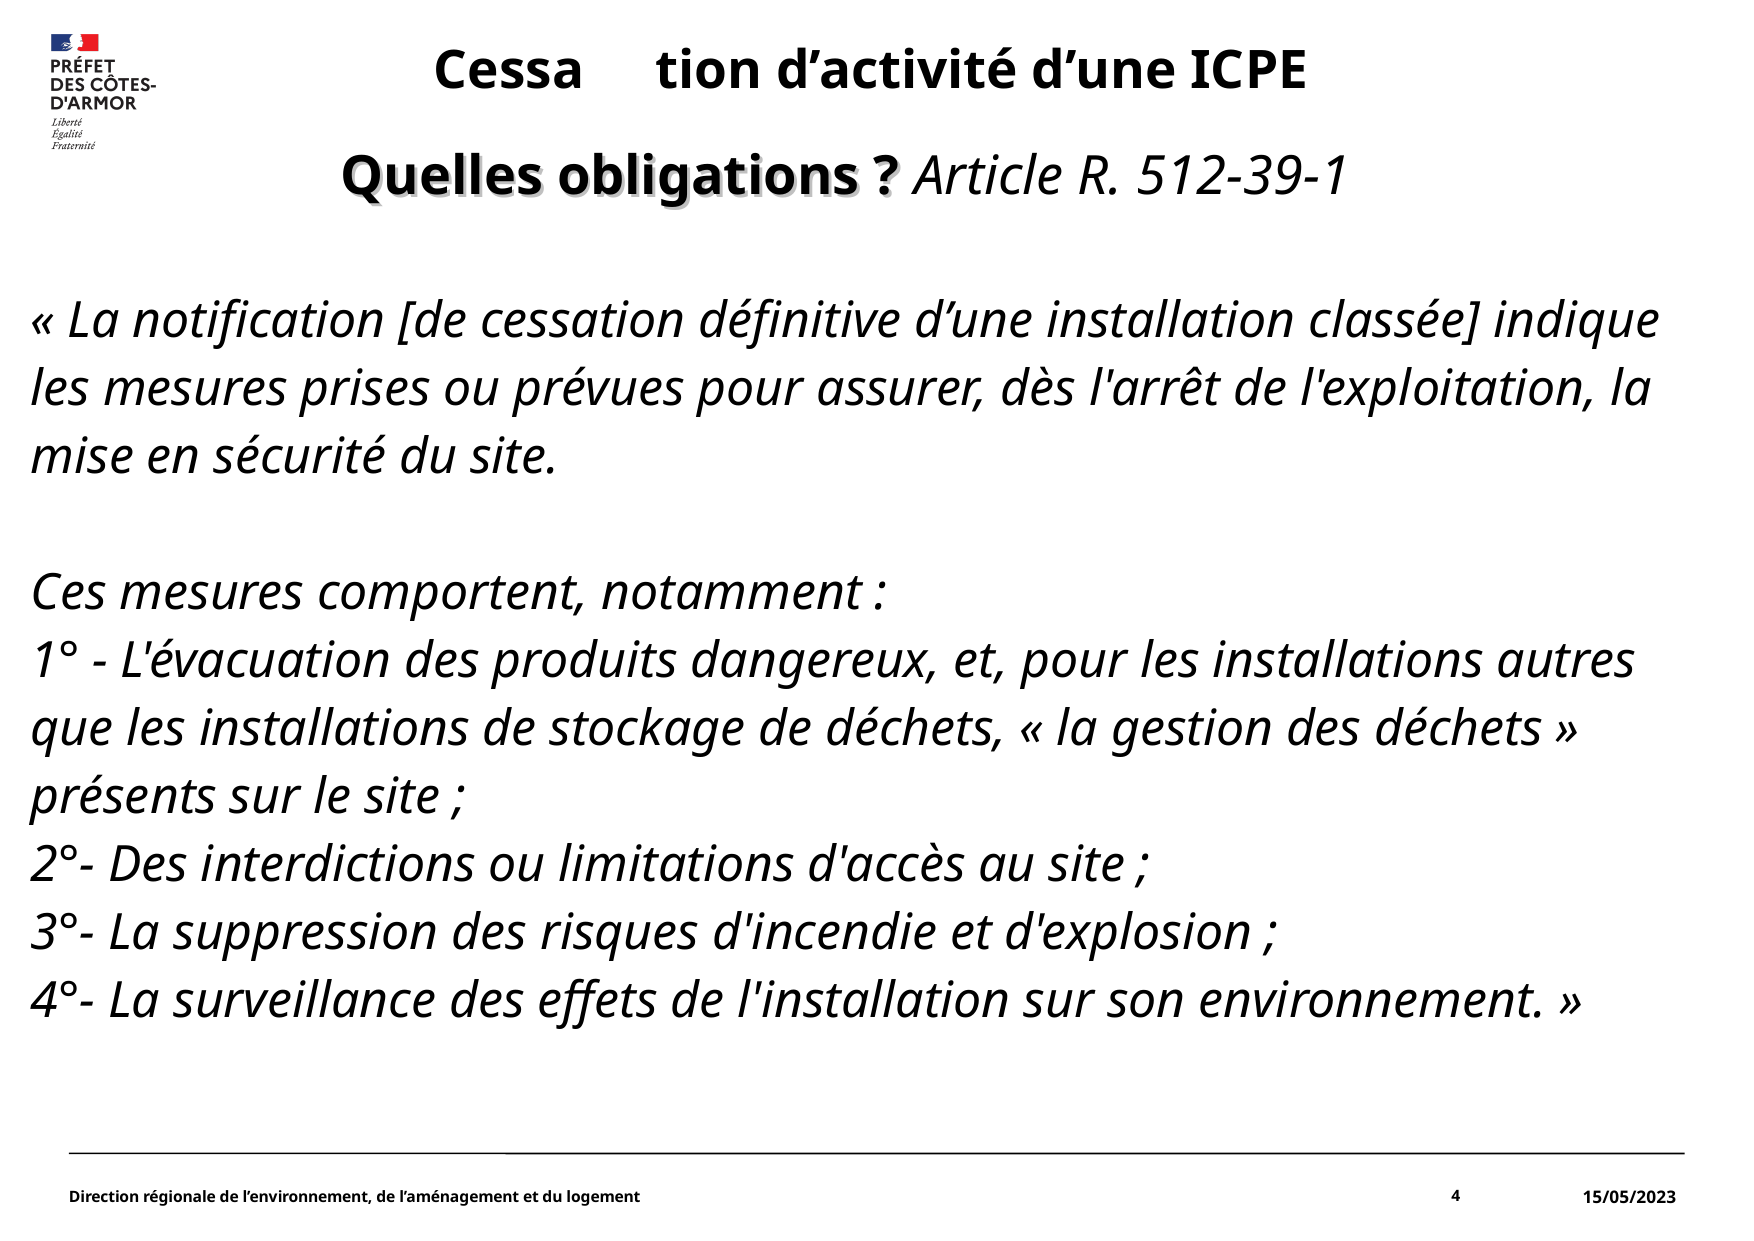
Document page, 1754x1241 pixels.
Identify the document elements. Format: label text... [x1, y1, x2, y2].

text_box Quelles obligations ? Article R. 512-39-1 « La notification [de cessation définitive d’une installation classée] indique les mesures prises ou prévues pour assurer, dès l'arrêt de l'exploitation, la mise en sécurité du site. Ces mesures comportent, notamment : 1° - L'évacuation des produits dangereux, et, pour les installations autres que les installations de stockage de déchets, « la gestion des déchets » présents sur le site ; 2°- Des interdictions ou limitations d'accès au site ; 3°- La suppression des risques d'incendie et d'explosion ; 4°- La surveillance des effets de l'installation sur son environnement. » [15, 129, 1745, 1143]
title Cessa tion d’activité d’une ICPE [255, 42, 1487, 127]
